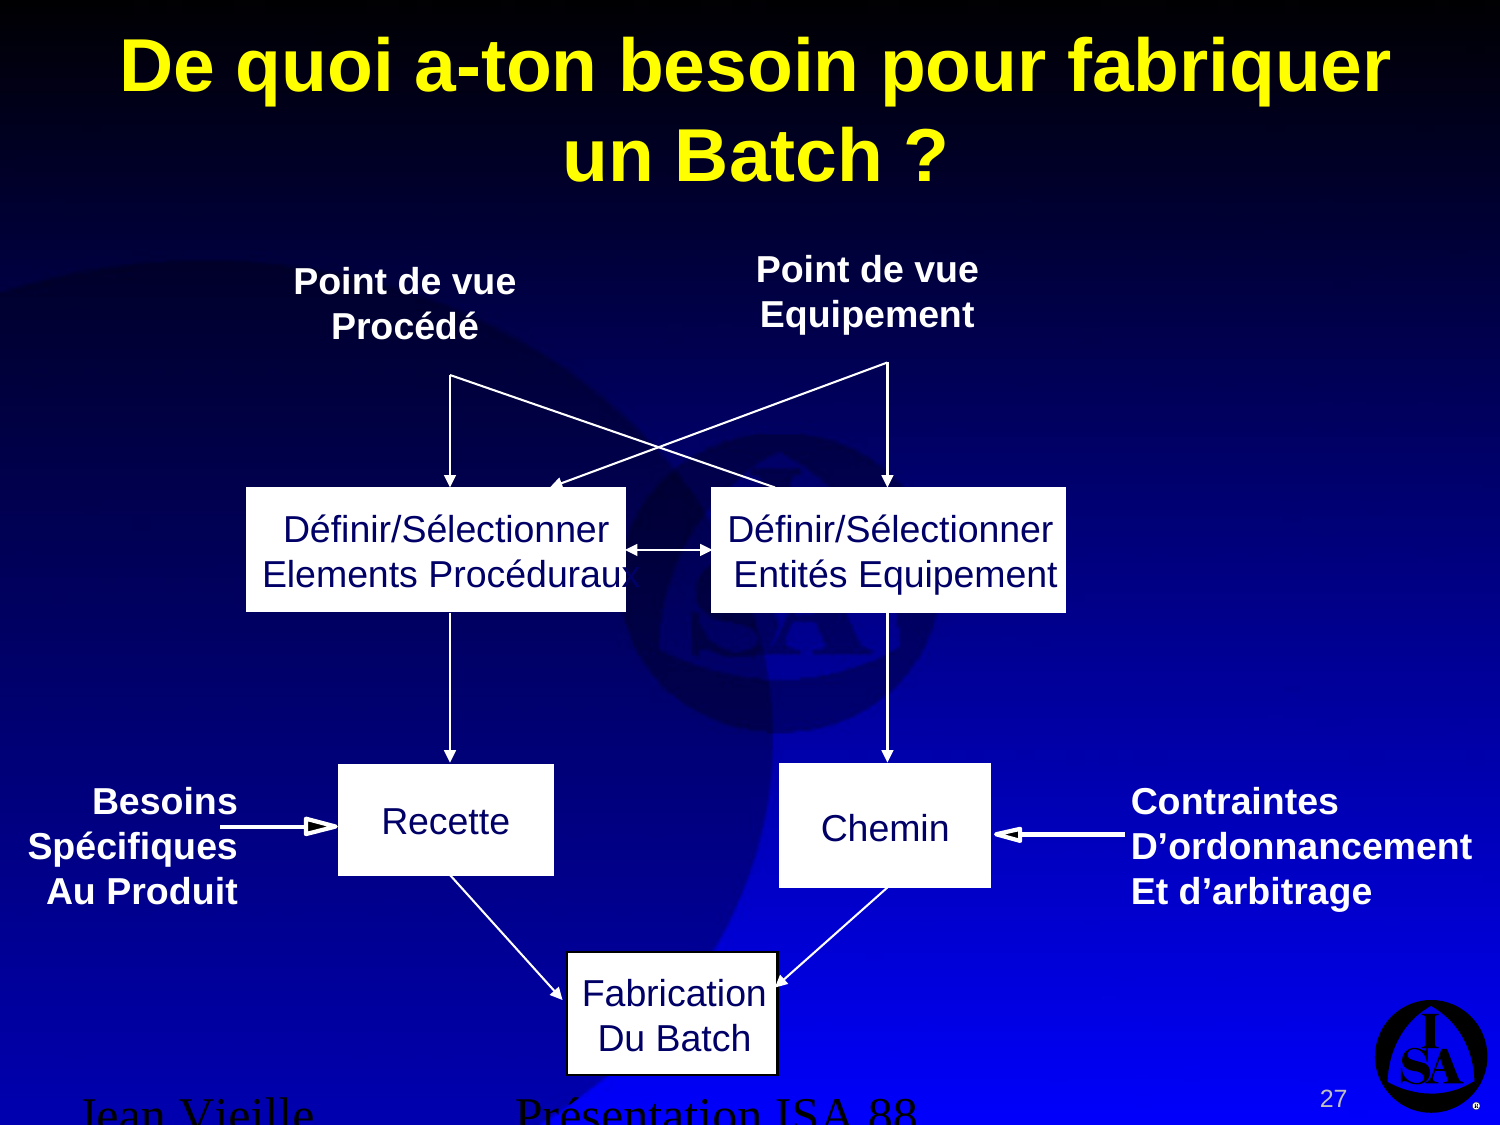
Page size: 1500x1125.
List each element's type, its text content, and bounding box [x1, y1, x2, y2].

text_box [996, 828, 1021, 841]
picture [874, 1101, 885, 1114]
picture [124, 1120, 133, 1125]
picture [668, 1120, 677, 1125]
text_box Définir/Sélectionner Entités Equipement [712, 488, 1065, 613]
picture [0, 0, 1500, 1125]
text_box Recette [338, 764, 553, 876]
text_box Fabrication Du Batch [567, 952, 778, 1075]
picture [830, 1103, 841, 1118]
picture [234, 1110, 244, 1118]
picture [631, 1111, 640, 1125]
title De quoi a-ton besoin pour fabriquer un Batch ? [75, 8, 1438, 204]
text_box Point de vue Equipement [740, 237, 994, 343]
picture [298, 1110, 308, 1118]
picture [524, 1101, 535, 1117]
picture [873, 1116, 886, 1125]
picture [745, 1111, 754, 1125]
picture [148, 1111, 157, 1125]
picture [565, 1110, 575, 1118]
picture [607, 1110, 617, 1118]
picture [718, 1110, 731, 1125]
text_box [305, 818, 336, 835]
text_box Chemin [780, 764, 991, 888]
text_box Contraintes D’ordonnancement Et d’arbitrage [1116, 770, 1488, 920]
text_box Point de vue Procédé [278, 249, 532, 355]
picture [102, 1110, 112, 1118]
picture [898, 1116, 911, 1125]
picture [828, 1121, 843, 1125]
text_box Définir/Sélectionner Elements Procéduraux [247, 488, 625, 612]
picture [899, 1101, 910, 1114]
text_box Besoins Spécifiques Au Produit [12, 770, 253, 920]
